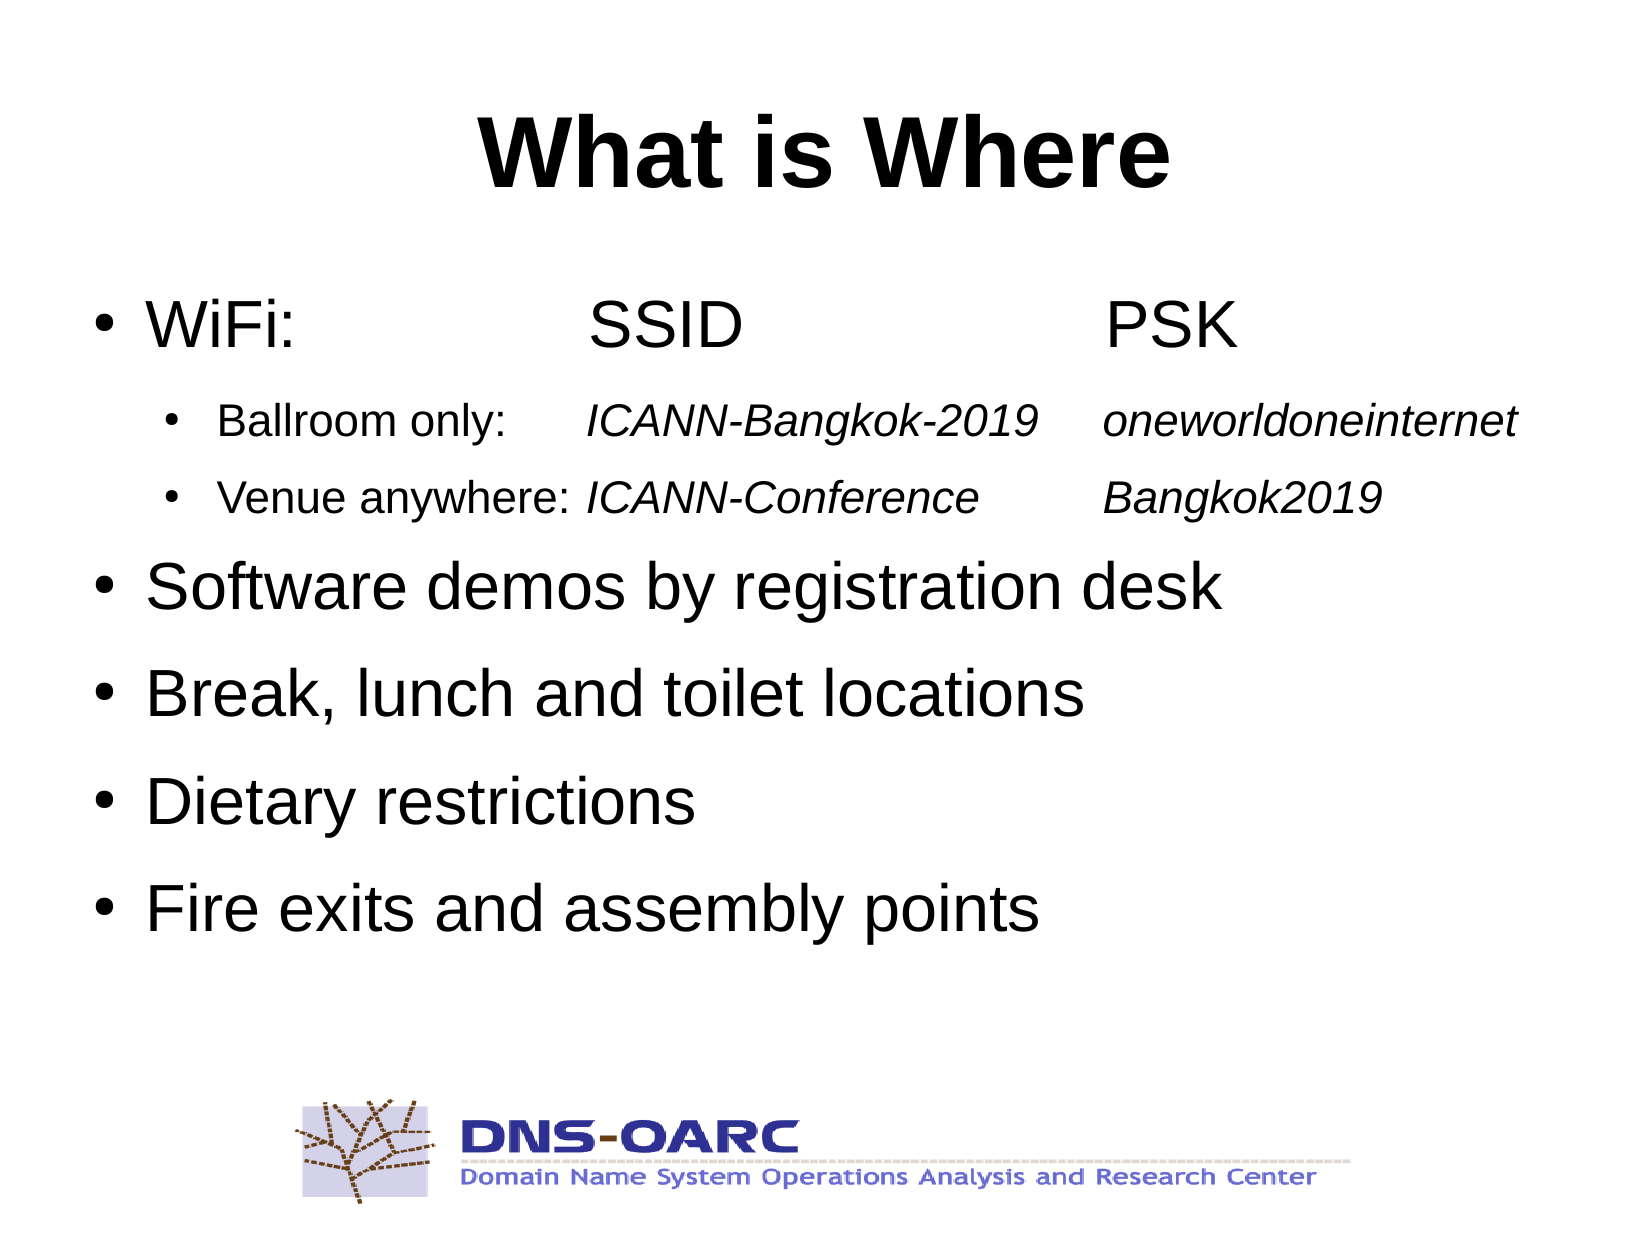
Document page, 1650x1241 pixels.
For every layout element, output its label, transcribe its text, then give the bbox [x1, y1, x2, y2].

list WiFi: SSID PSK Ballroom only: ICANN-Bangkok-2019 oneworldoneinternet Venue anywhere: ICANN-Conference Bangkok2019 Software demos by registration desk Break, lunch and toilet locations Dietary restrictions Fire exits and assembly points [75, 287, 1576, 1094]
title What is Where [82, 49, 1568, 257]
picture [235, 1094, 1385, 1211]
